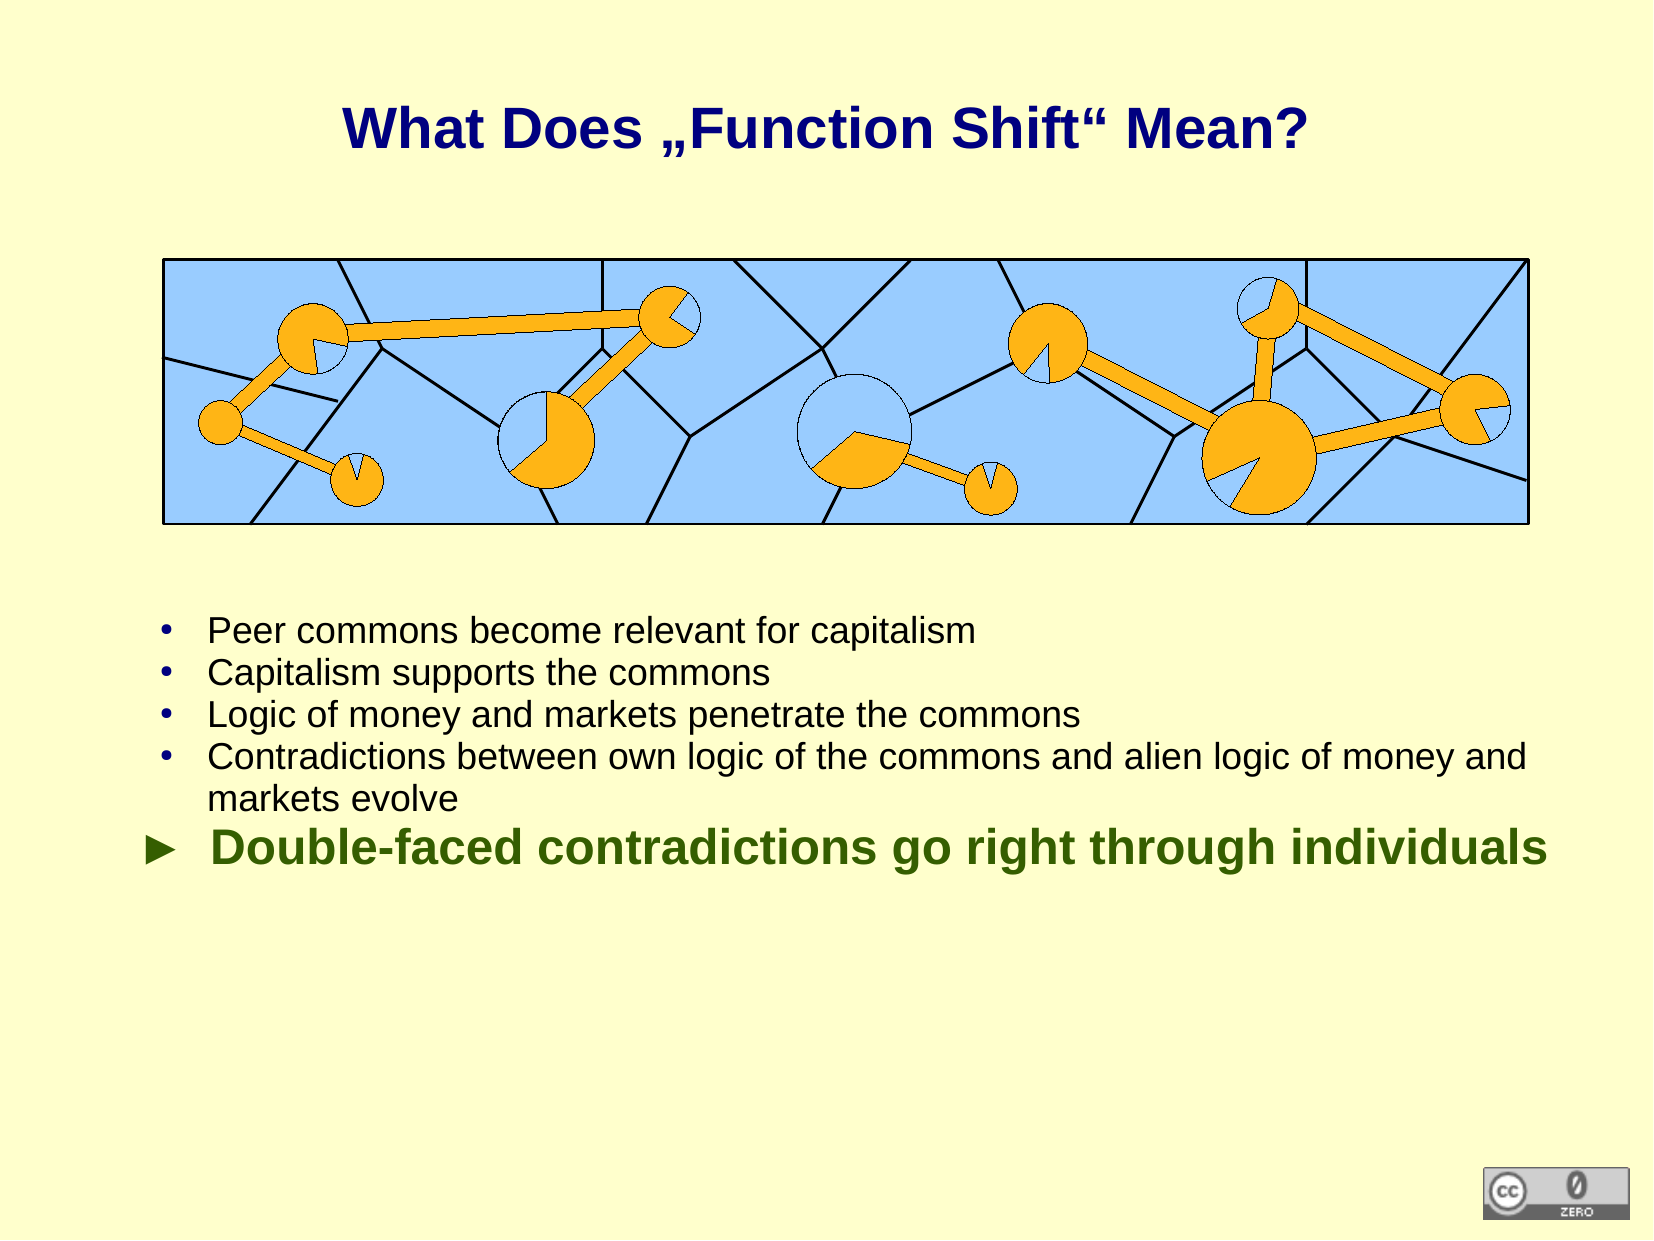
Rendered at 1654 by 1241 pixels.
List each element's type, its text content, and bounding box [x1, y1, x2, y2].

text_box [736, 259, 908, 345]
title What Does „Function Shift“ Mean? [82, 55, 1571, 201]
list Peer commons become relevant for capitalism Capitalism supports the commons Logic of money and markets penetrate the commons Contradictions between own logic of the commons and alien logic of money and markets evolve ► Double-faced contradictions go right through individuals [121, 602, 1595, 1090]
text_box [649, 259, 1529, 524]
text_box [163, 259, 818, 524]
picture [1483, 1167, 1630, 1220]
